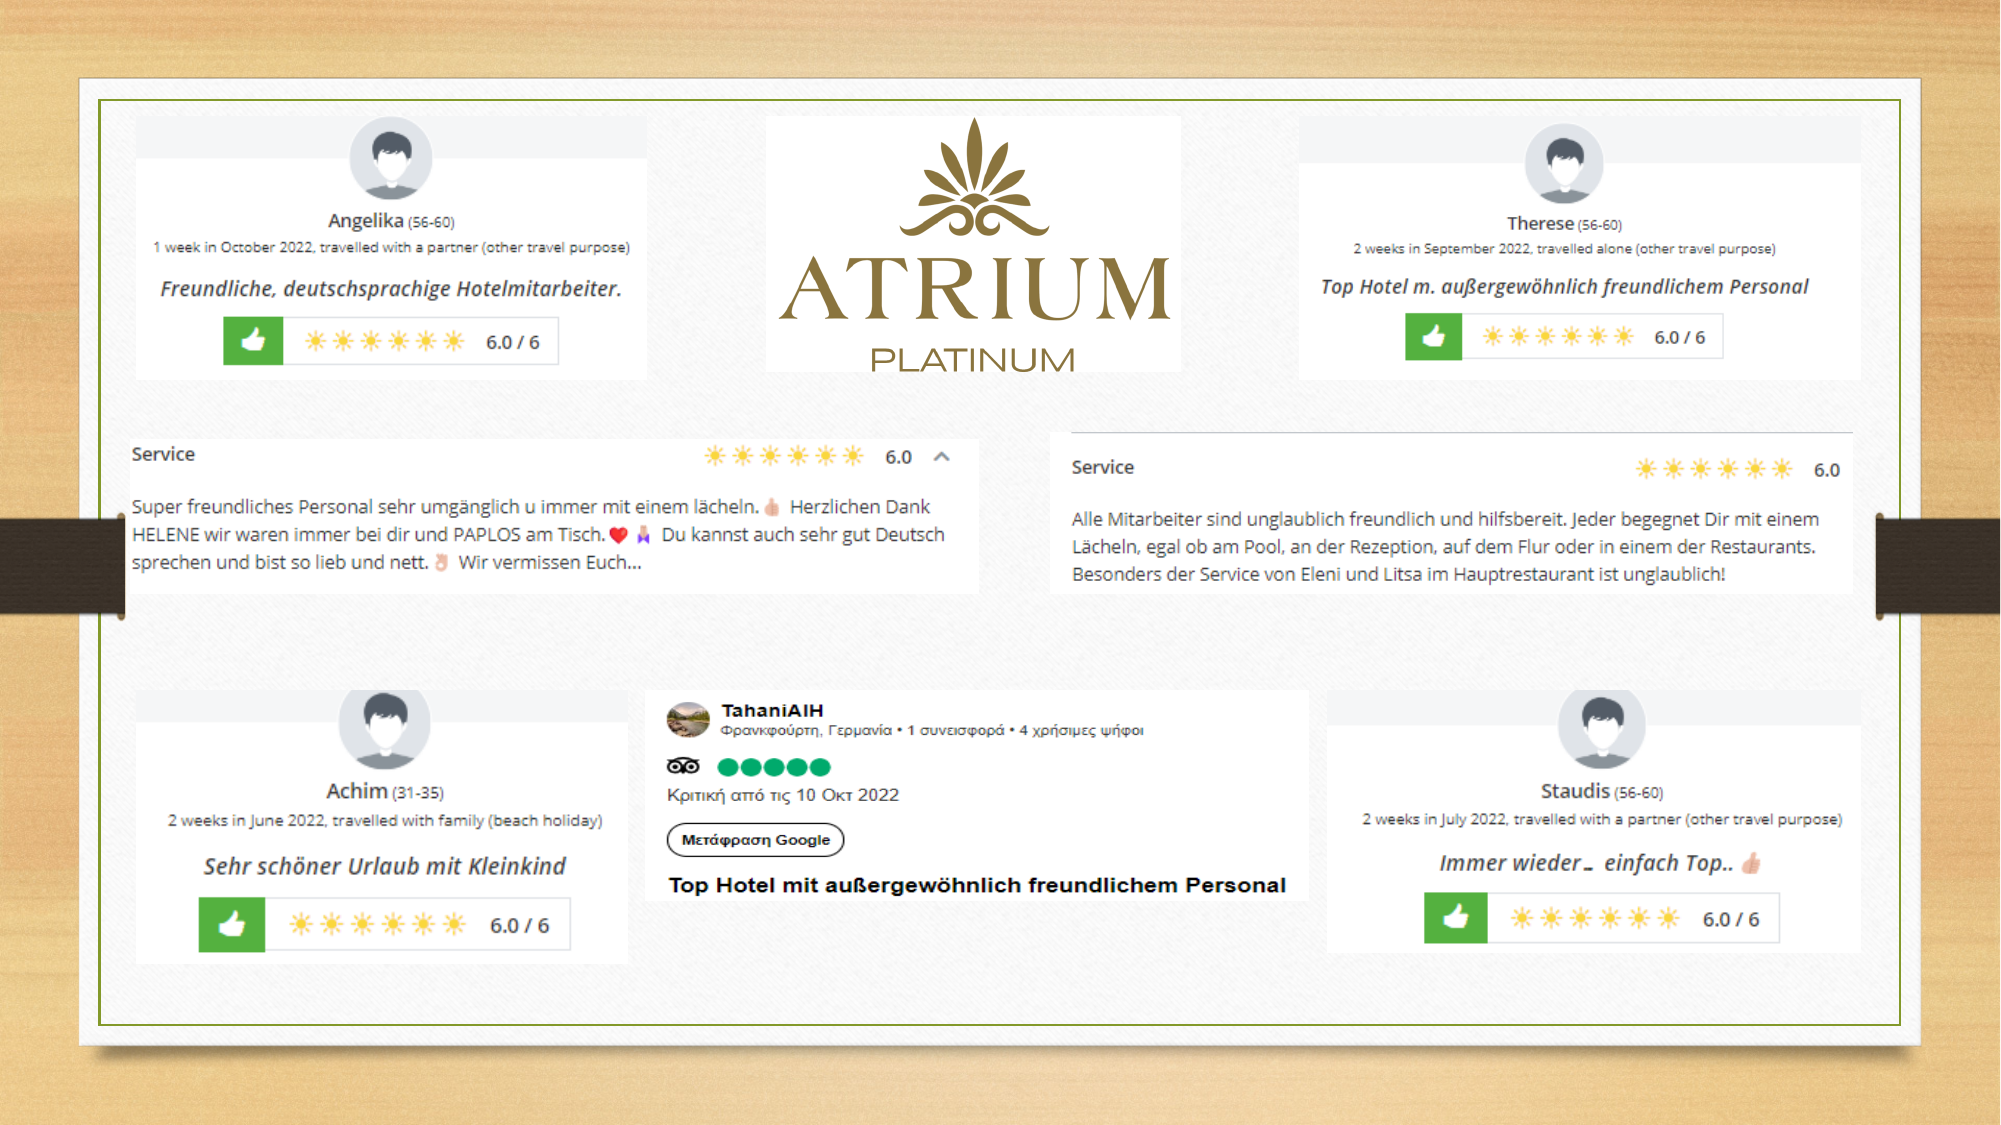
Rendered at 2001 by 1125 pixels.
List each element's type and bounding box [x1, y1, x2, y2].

picture [1299, 116, 1861, 380]
picture [1327, 690, 1861, 953]
picture [1050, 432, 1853, 594]
picture [766, 116, 1181, 372]
picture [645, 690, 1309, 901]
picture [136, 690, 628, 964]
picture [130, 439, 979, 594]
picture [136, 116, 647, 380]
